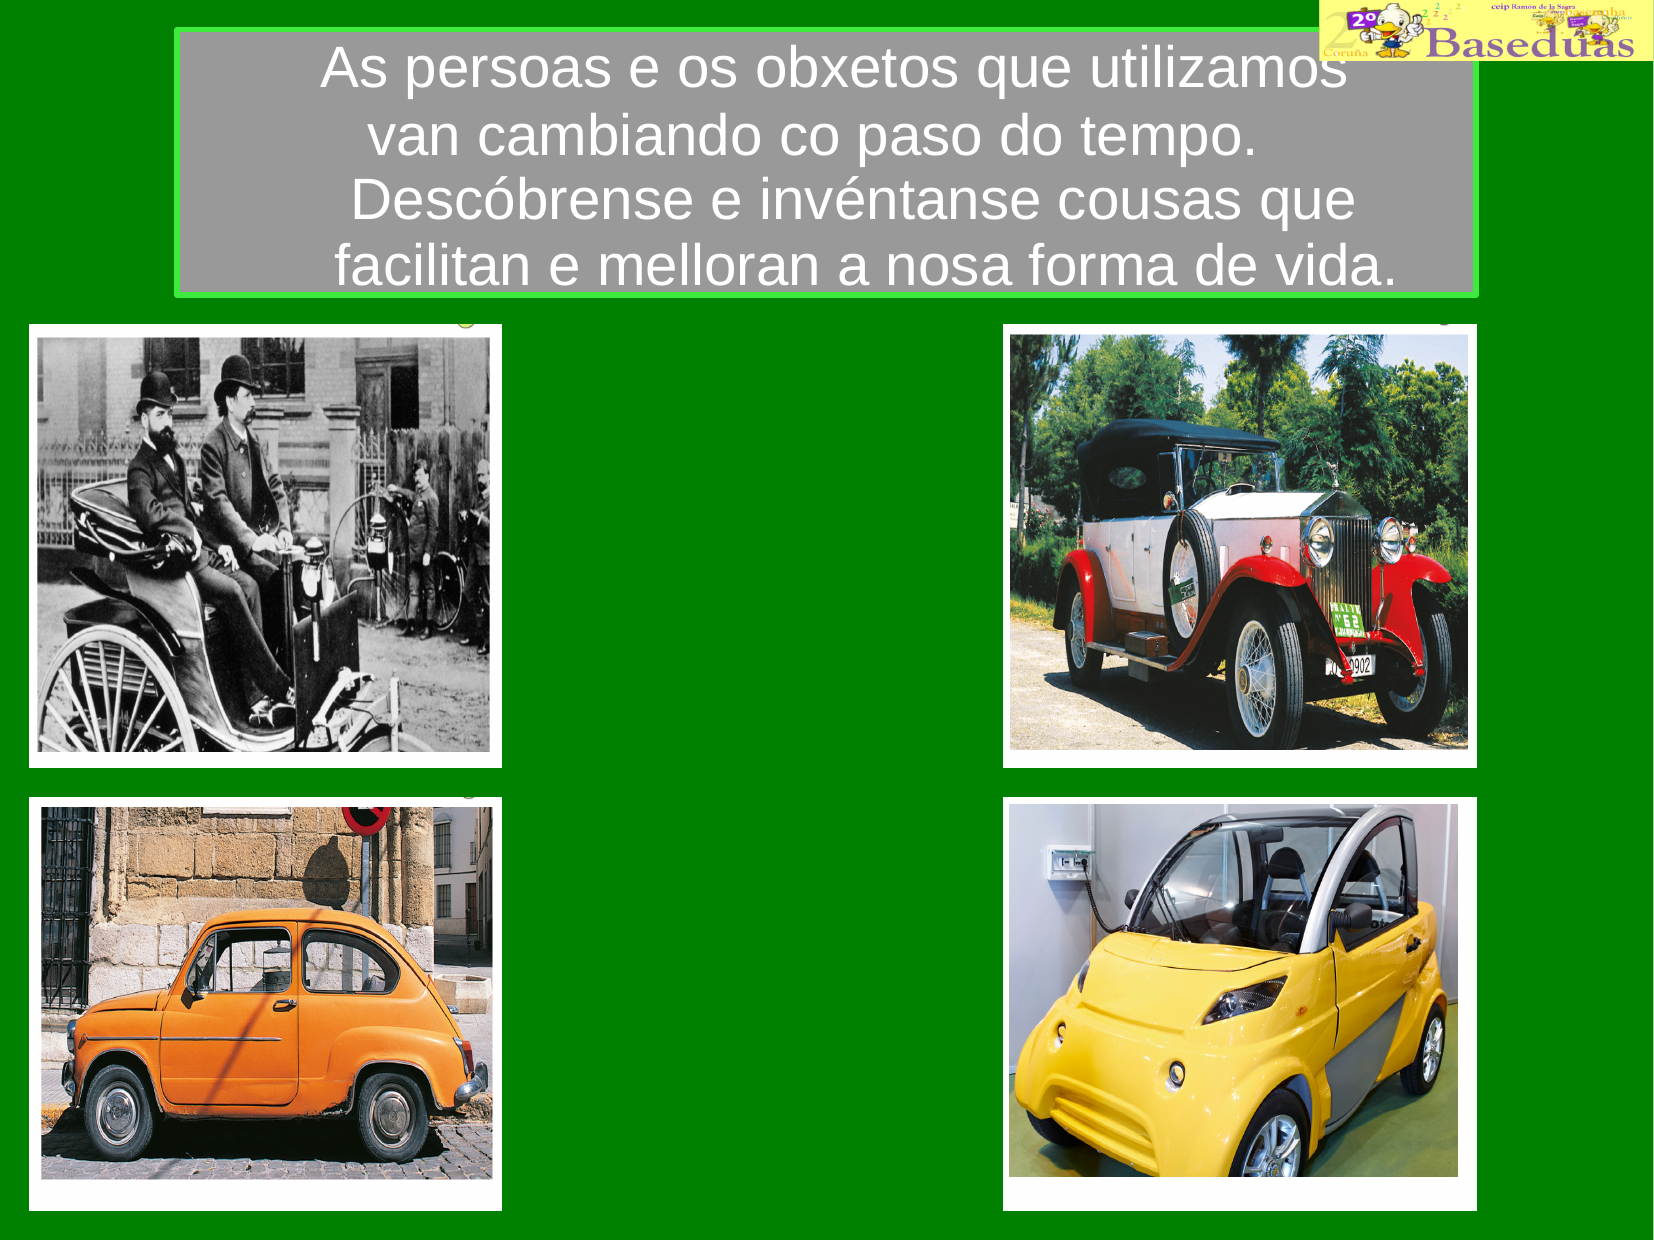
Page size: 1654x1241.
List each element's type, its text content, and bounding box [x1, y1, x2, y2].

picture [29, 324, 502, 768]
text_box As persoas e os obxetos que utilizamos van cambiando co paso do tempo. Descóbrense e invéntanse cousas que facilitan e melloran a nosa forma de vida. [177, 29, 1477, 296]
picture [1003, 324, 1477, 768]
picture [29, 797, 502, 1211]
picture [1319, 0, 1654, 61]
picture [1003, 797, 1477, 1211]
